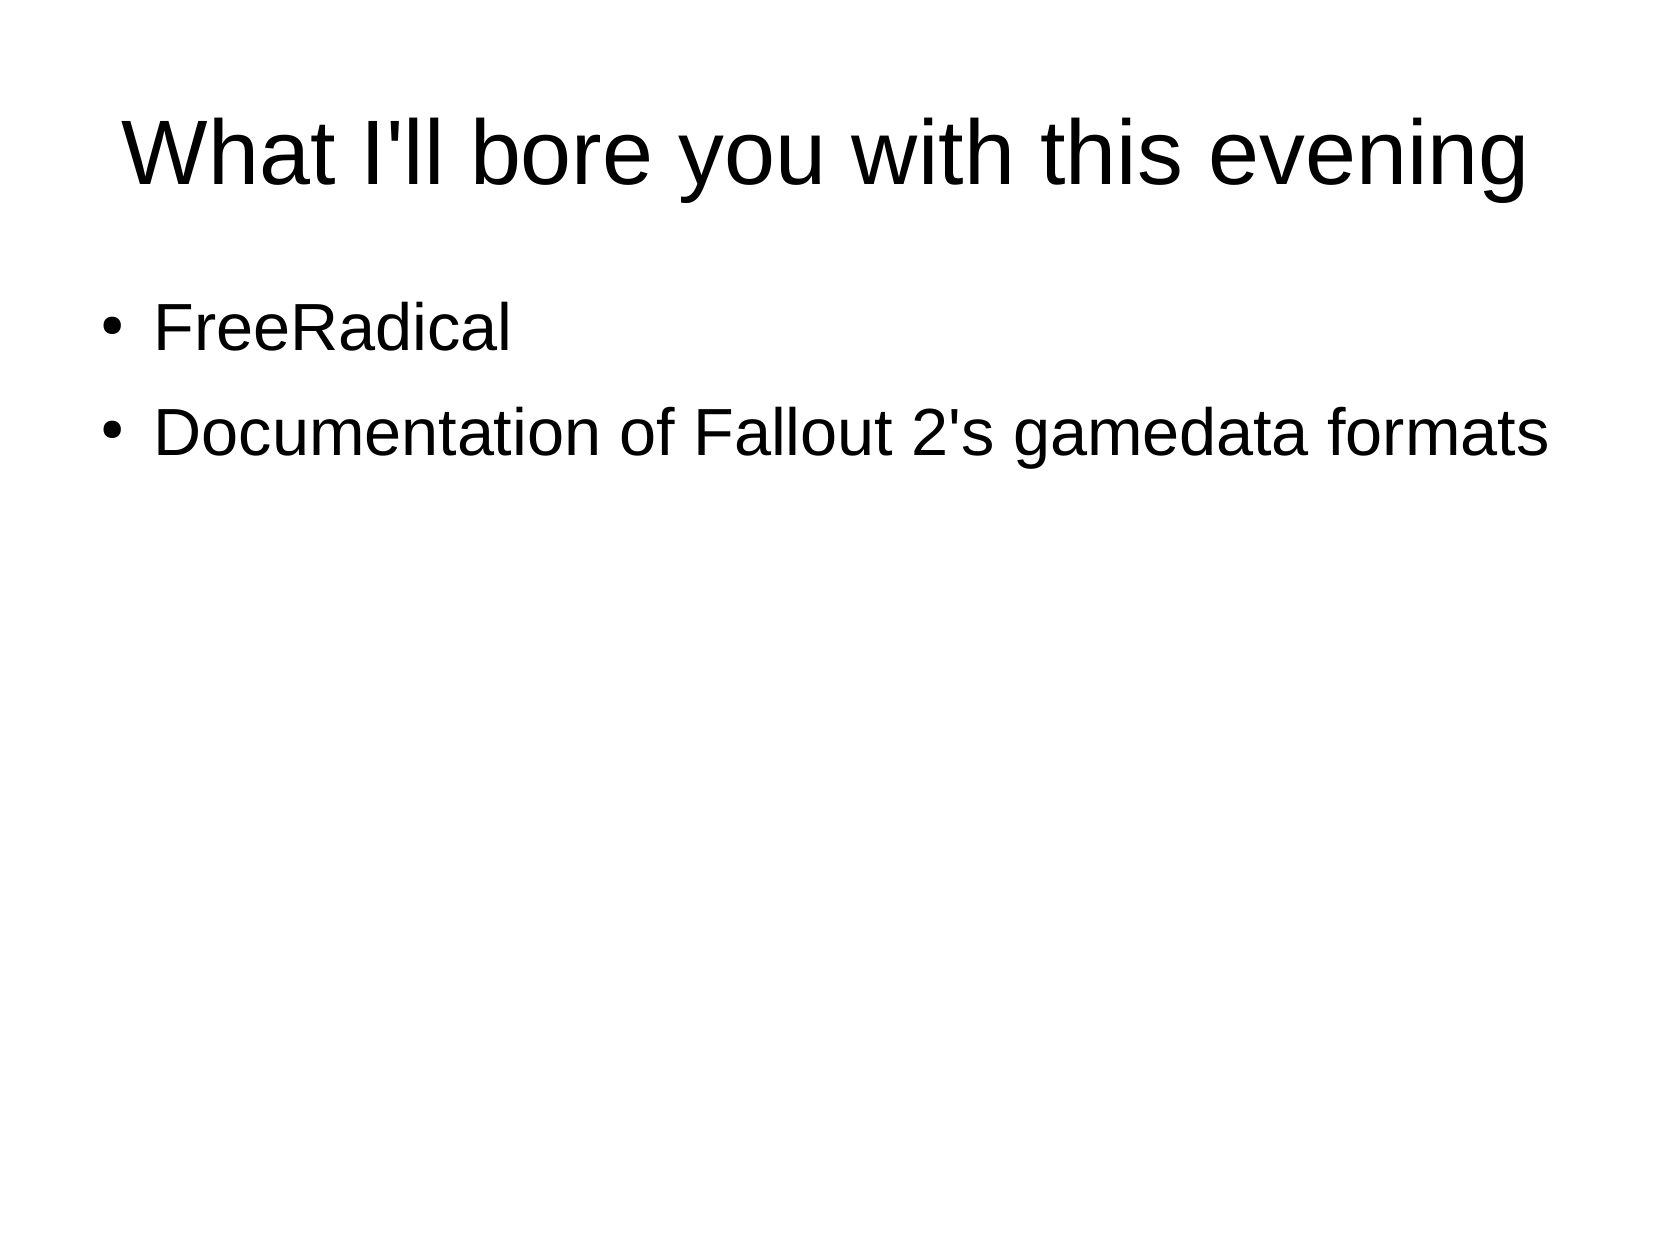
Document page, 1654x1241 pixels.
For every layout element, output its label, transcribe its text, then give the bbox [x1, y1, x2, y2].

list FreeRadical Documentation of Fallout 2's gamedata formats [82, 290, 1571, 1010]
title What I'll bore you with this evening [82, 49, 1571, 257]
